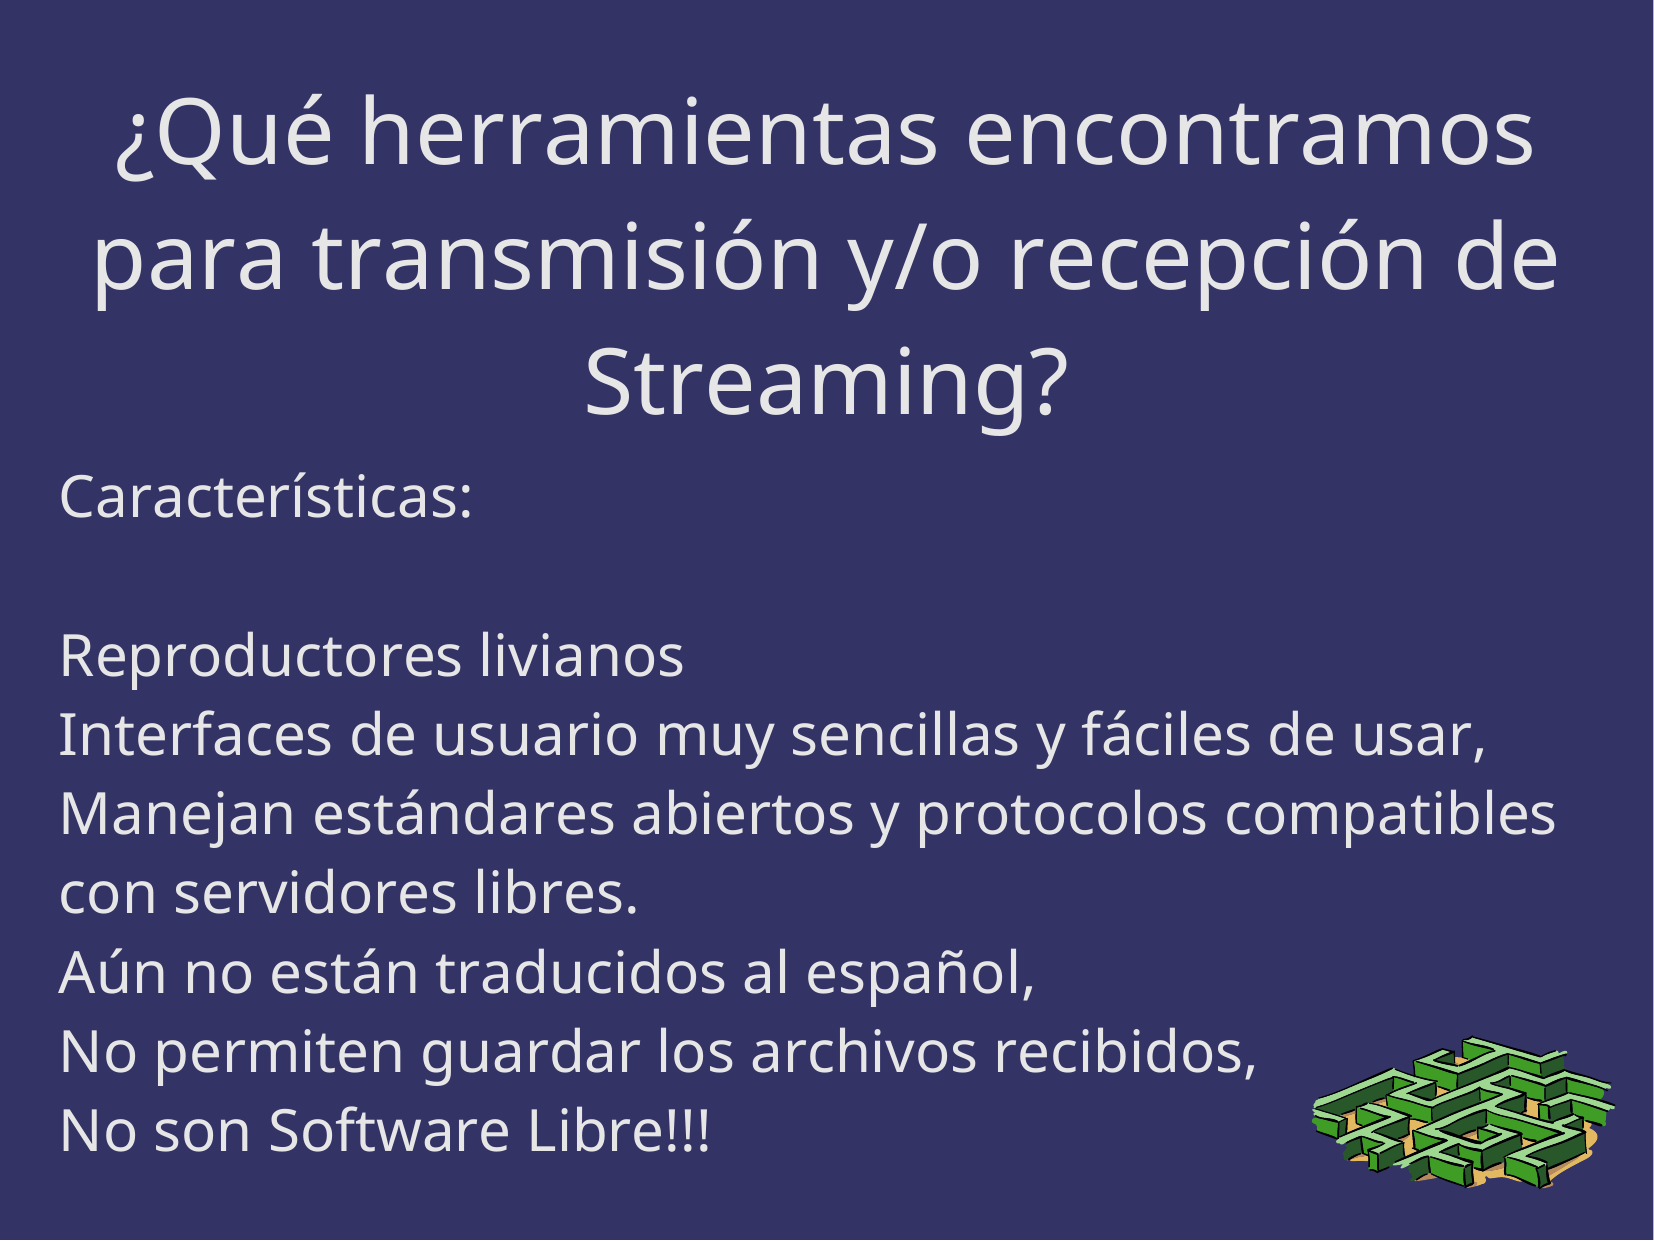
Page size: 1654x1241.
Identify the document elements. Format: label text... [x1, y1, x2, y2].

title ¿Qué herramientas encontramos para transmisión y/o recepción de Streaming? [59, 93, 1595, 415]
subtitle Características: Reproductores livianos Interfaces de usuario muy sencillas y fáciles de usar, Manejan estándares abiertos y protocolos compatibles con servidores libres. Aún no están traducidos al español, No permiten guardar los archivos recibidos, No son Software Libre!!! [59, 415, 1565, 1211]
